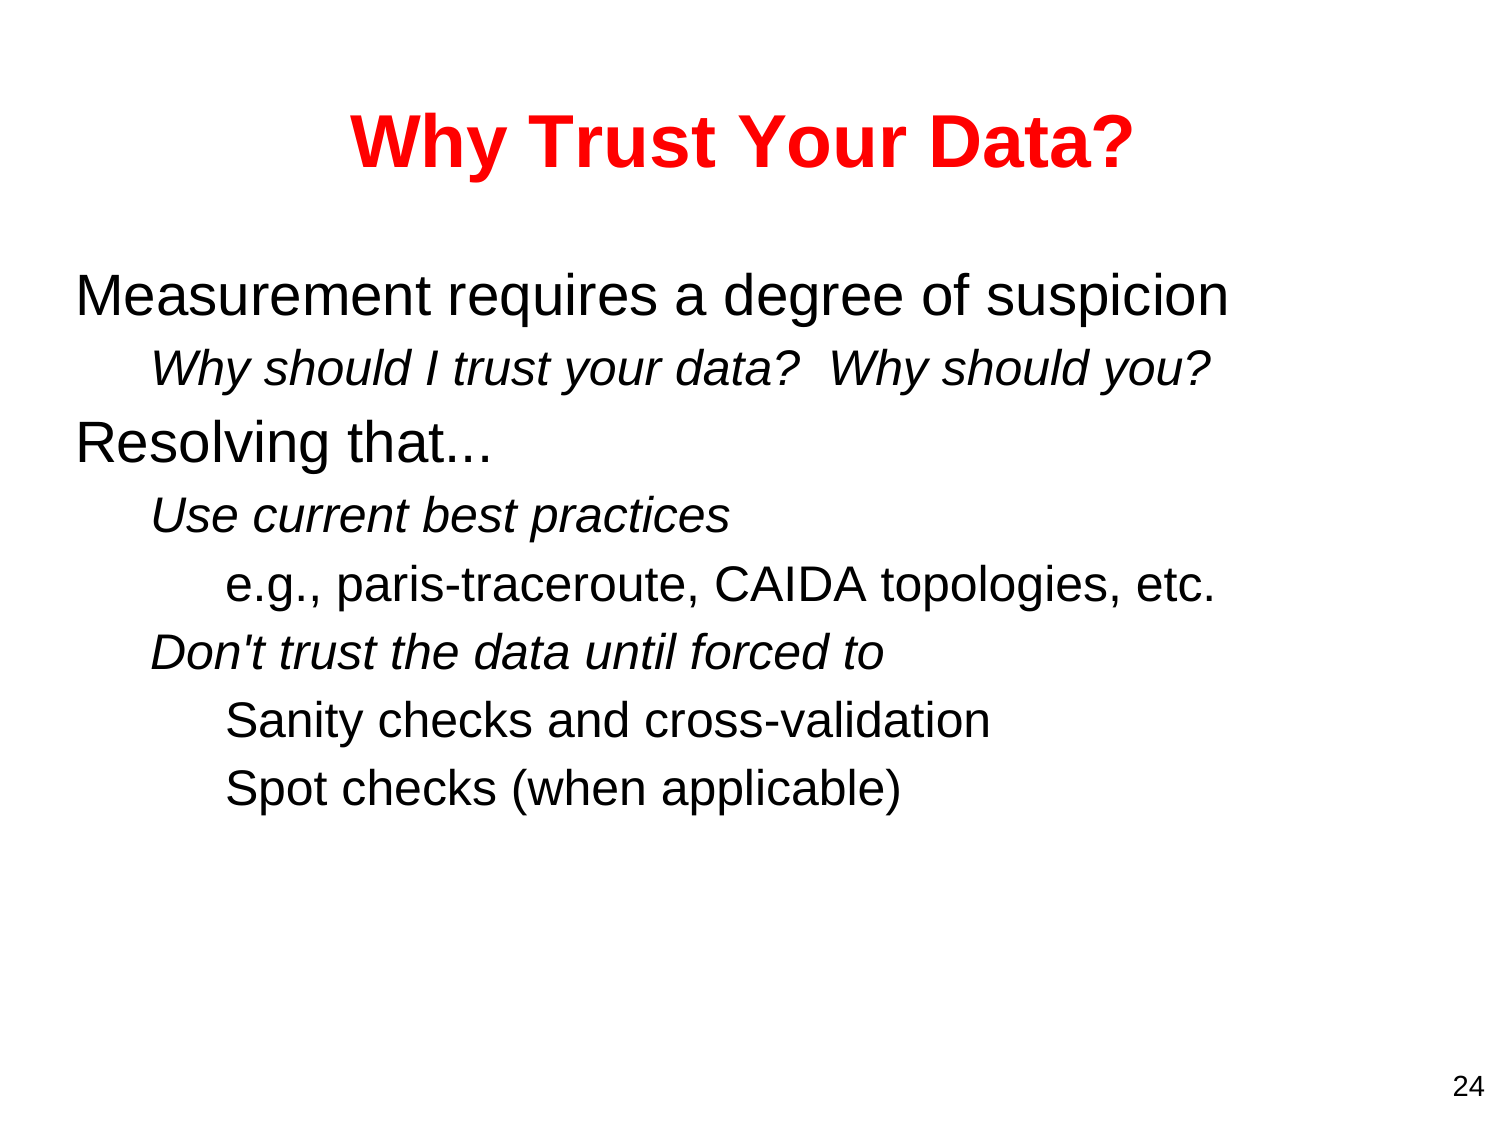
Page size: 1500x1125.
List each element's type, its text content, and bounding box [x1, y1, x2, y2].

title Why Trust Your Data? [24, 39, 1463, 243]
list Measurement requires a degree of suspicion Why should I trust your data? Why should you? Resolving that... Use current best practices e.g., paris-traceroute, CAIDA topologies, etc. Don't trust the data until forced to Sanity checks and cross-validation Spot checks (when applicable) [75, 262, 1426, 991]
